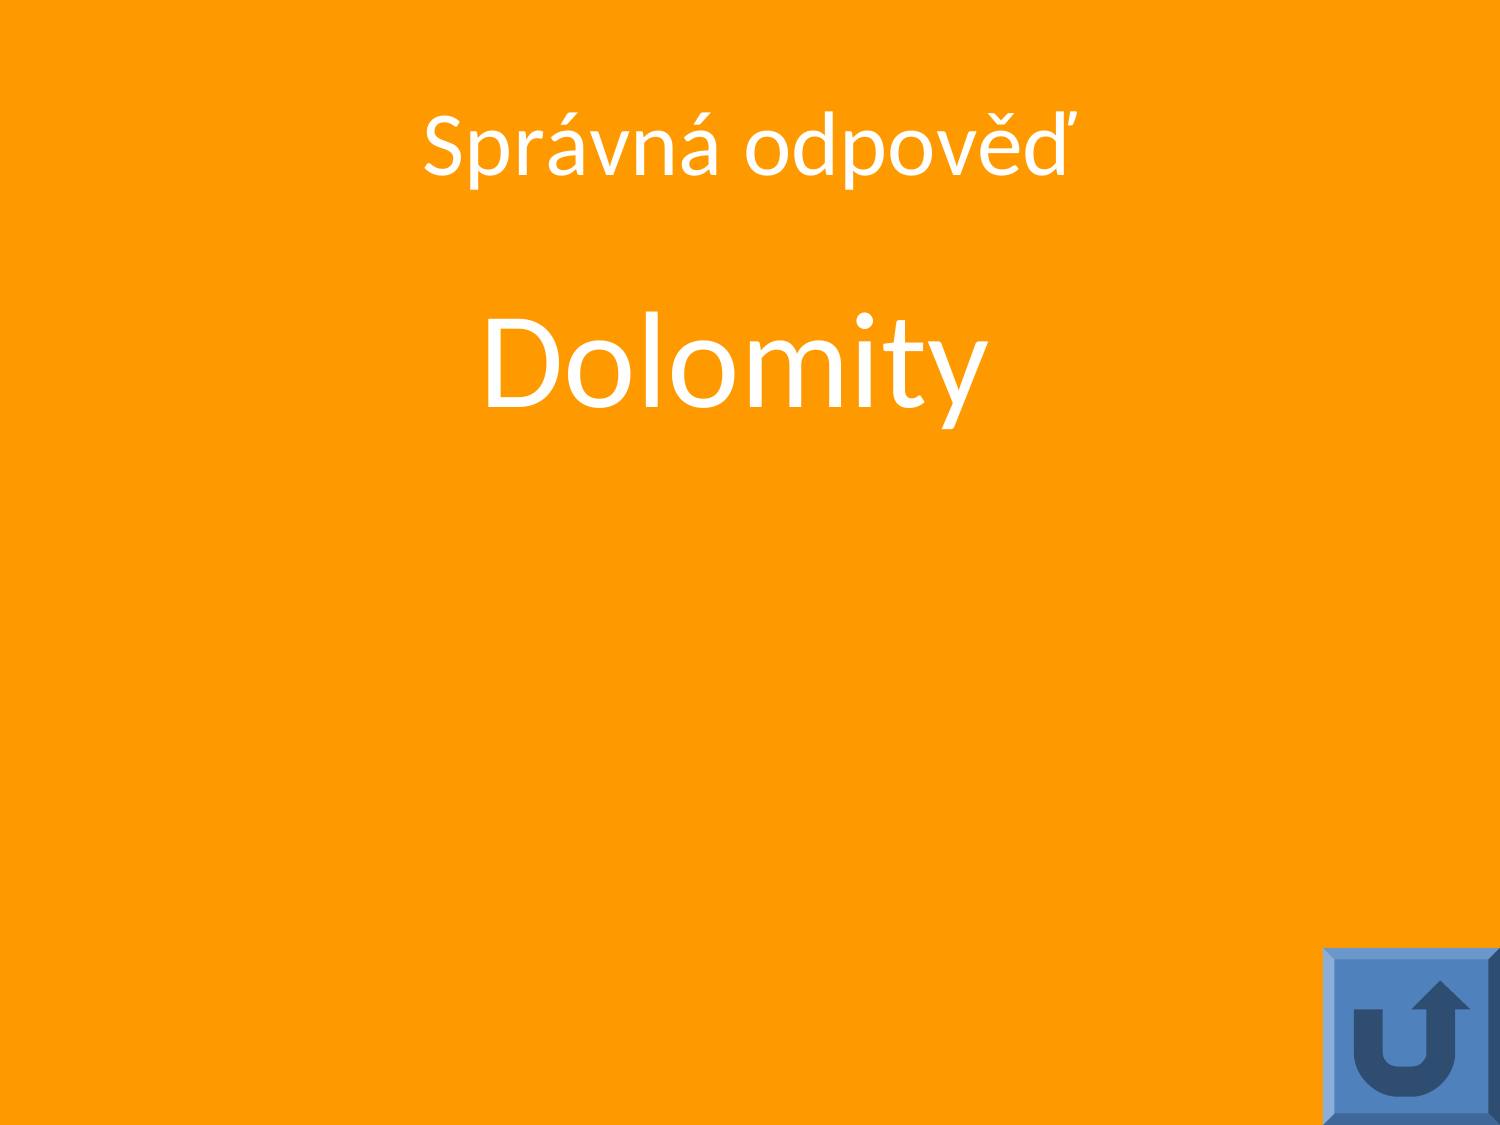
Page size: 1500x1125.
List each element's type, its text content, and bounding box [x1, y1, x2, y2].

text_box [1324, 947, 1500, 1125]
list Dolomity [75, 262, 1426, 1006]
title Správná odpověď [75, 45, 1426, 233]
